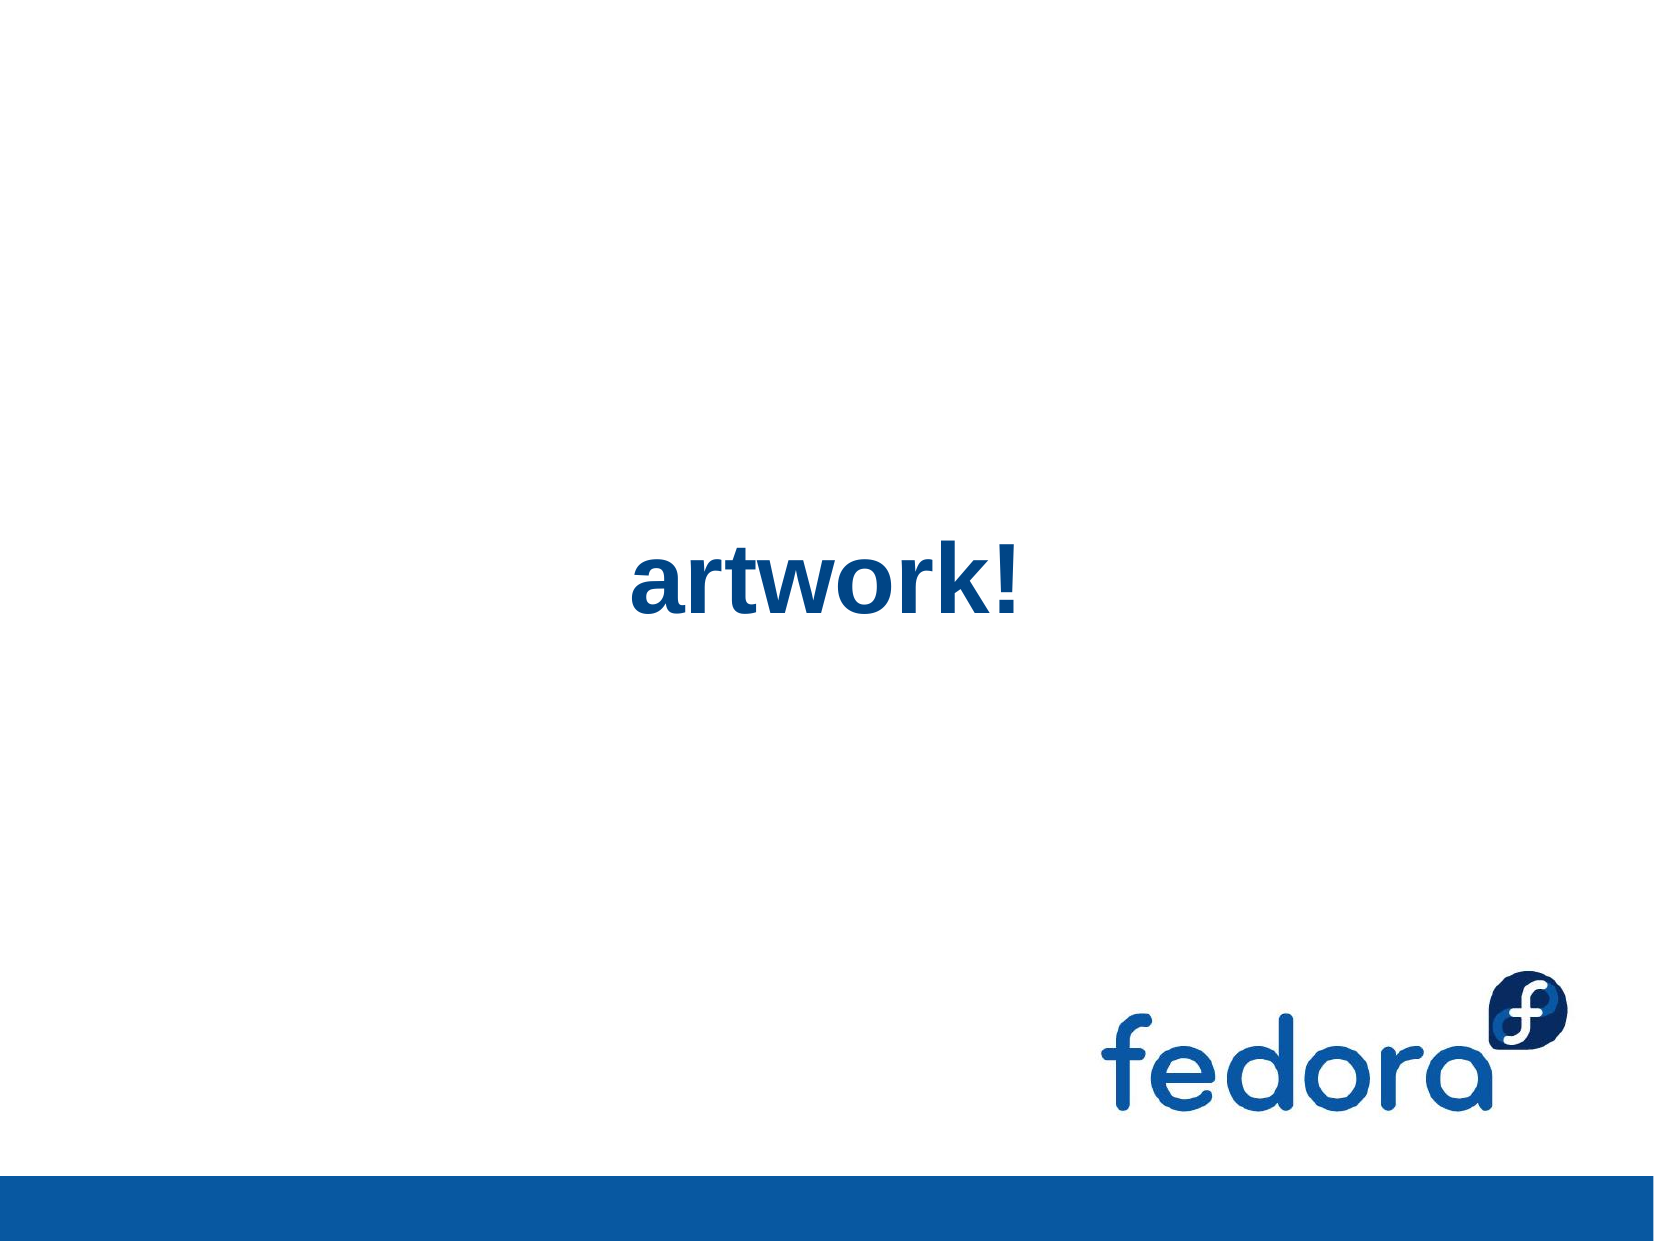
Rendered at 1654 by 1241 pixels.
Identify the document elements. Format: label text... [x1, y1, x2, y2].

picture [0, 1176, 1654, 1241]
title artwork! [82, 49, 1571, 1109]
picture [1087, 958, 1576, 1125]
